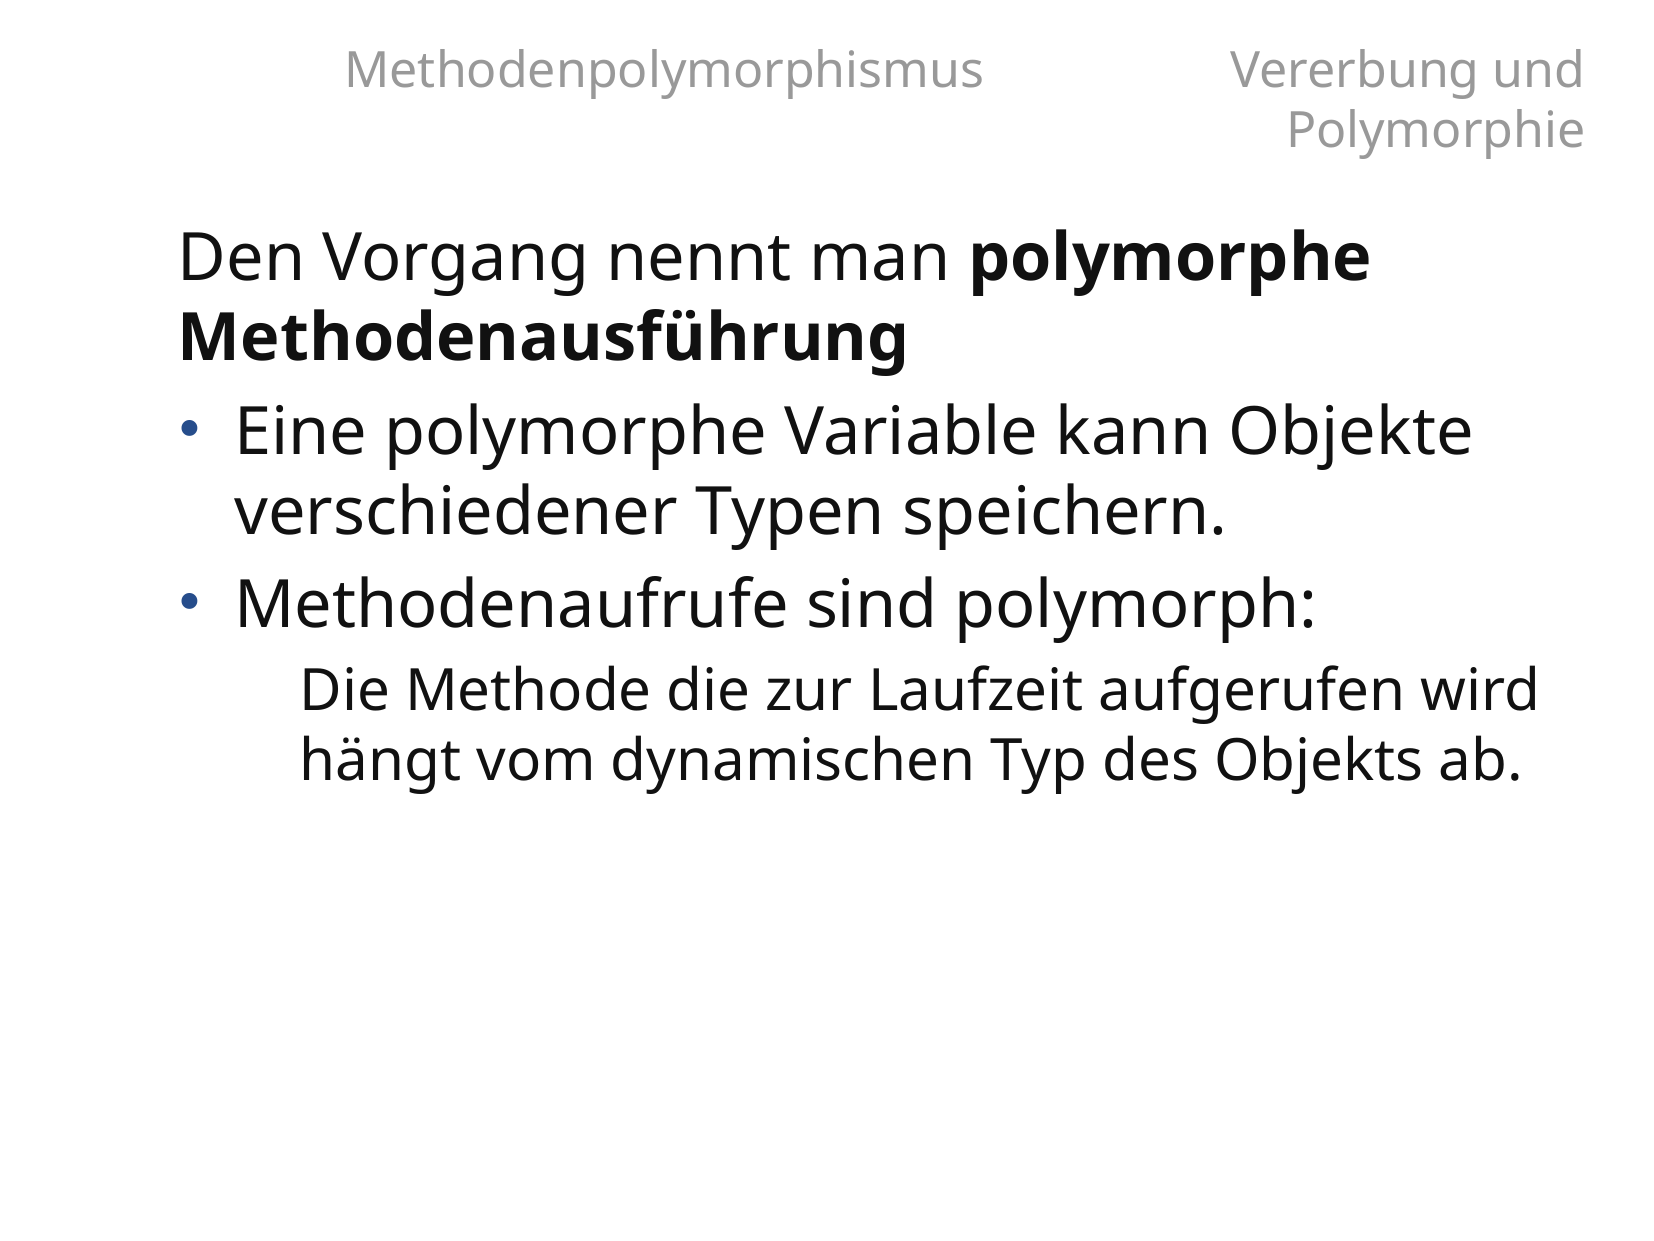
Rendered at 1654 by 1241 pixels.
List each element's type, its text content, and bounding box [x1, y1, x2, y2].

text_box Methodenpolymorphismus Vererbung und Polymorphie [59, 29, 1625, 119]
list Den Vorgang nennt man polymorphe Methodenausführung Eine polymorphe Variable kann Objekte verschiedener Typen speichern. Methodenaufrufe sind polymorph: Die Methode die zur Laufzeit aufgerufen wird hängt vom dynamischen Typ des Objekts ab. [162, 206, 1595, 1034]
